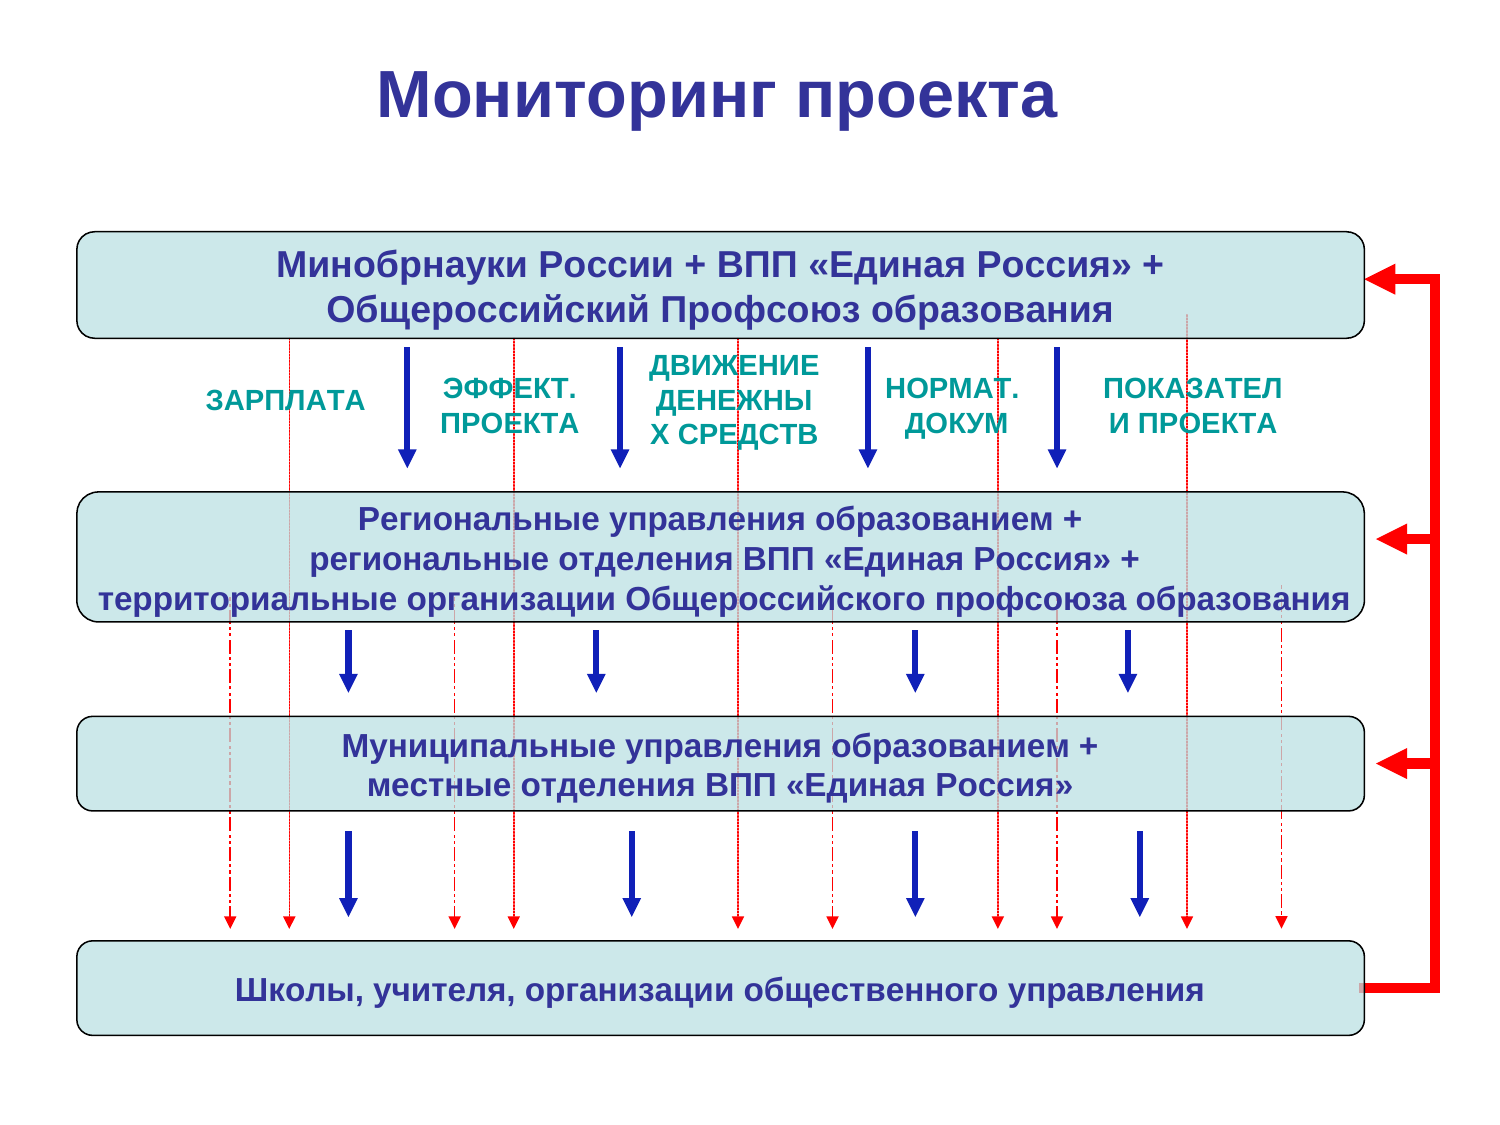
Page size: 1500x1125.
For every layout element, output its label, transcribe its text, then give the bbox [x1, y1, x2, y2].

text_box Мониторинг проекта [361, 42, 1073, 139]
text_box НОРМАТ. ДОКУМ [856, 361, 865, 462]
text_box Минобрнауки России + ВПП «Единая Россия» + Общероссийский Профсоюз образования [76, 231, 1365, 339]
text_box НОРМАТ. ДОКУМ [871, 361, 1054, 462]
text_box ЗАРПЛАТА [183, 373, 389, 439]
text_box Региональные управления образованием + региональные отделения ВПП «Единая Россия» + территориальные организации Общероссийского профсоюза образования [76, 491, 1365, 622]
text_box ПОКАЗАТЕЛИ ПРОЕКТА [1080, 361, 1306, 462]
text_box Школы, учителя, организации общественного управления [76, 940, 1365, 1036]
text_box ЭФФЕКТ. ПРОЕКТА [410, 361, 613, 462]
text_box ДВИЖЕНИЕ ДЕНЕЖНЫХ СРЕДСТВ [631, 339, 837, 473]
text_box Муниципальные управления образованием + местные отделения ВПП «Единая Россия» [76, 716, 1365, 811]
